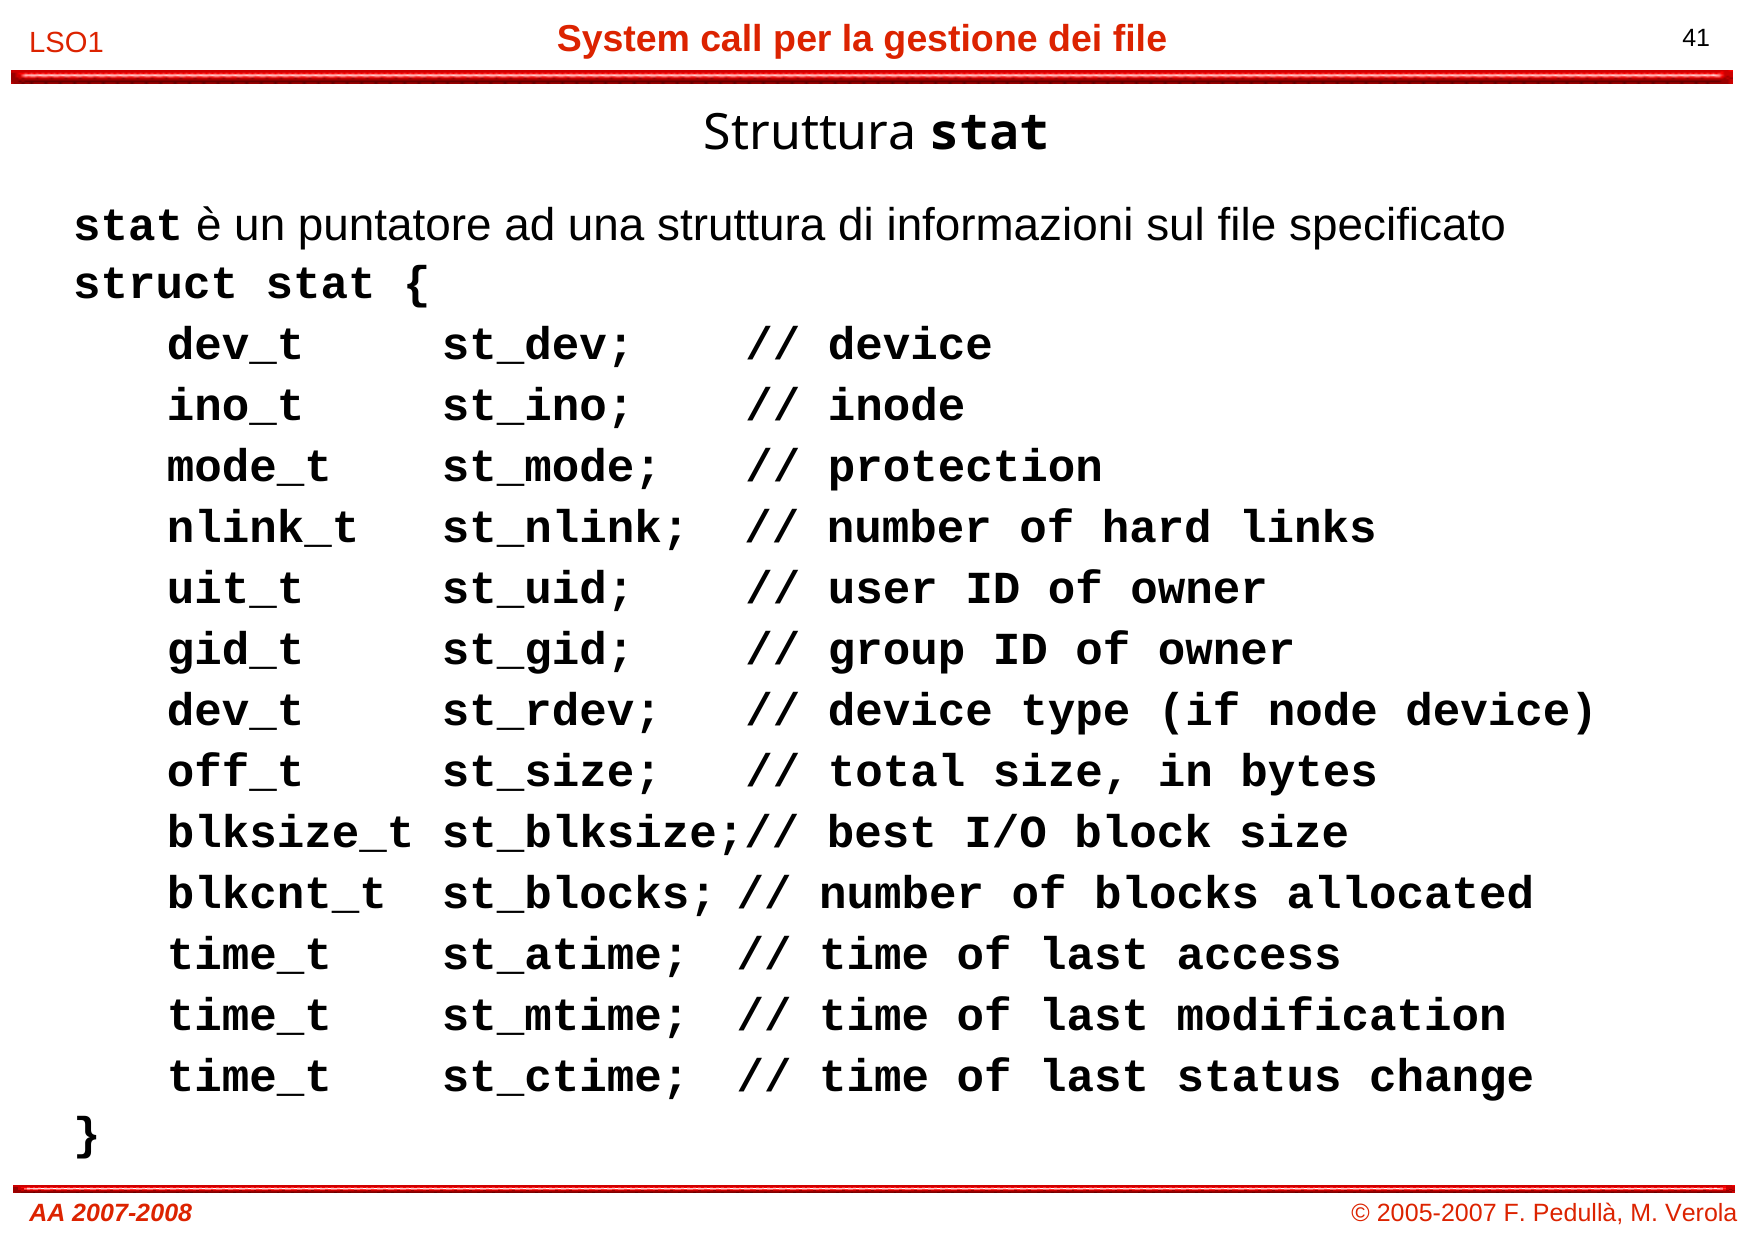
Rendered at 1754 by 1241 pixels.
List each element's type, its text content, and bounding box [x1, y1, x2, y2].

picture [1696, 1185, 1735, 1193]
picture [13, 1185, 58, 1193]
picture [11, 70, 1733, 84]
title Struttura stat [457, 84, 1296, 180]
list stat è un puntatore ad una struttura di informazioni sul file specificato struct stat { dev_t st_dev; // device ino_t st_ino; // inode mode_t st_mode; // protection nlink_t st_nlink; // number of hard links uit_t st_uid; // user ID of owner gid_t st_gid; // group ID of owner dev_t st_rdev; // device type (if node device) off_t st_size; // total size, in bytes blksize_t st_blksize;// best I/O block size blkcnt_t st_blocks; // number of blocks allocated time_t st_atime; // time of last access time_t st_mtime; // time of last modification time_t st_ctime; // time of last status change } [58, 187, 1696, 1196]
